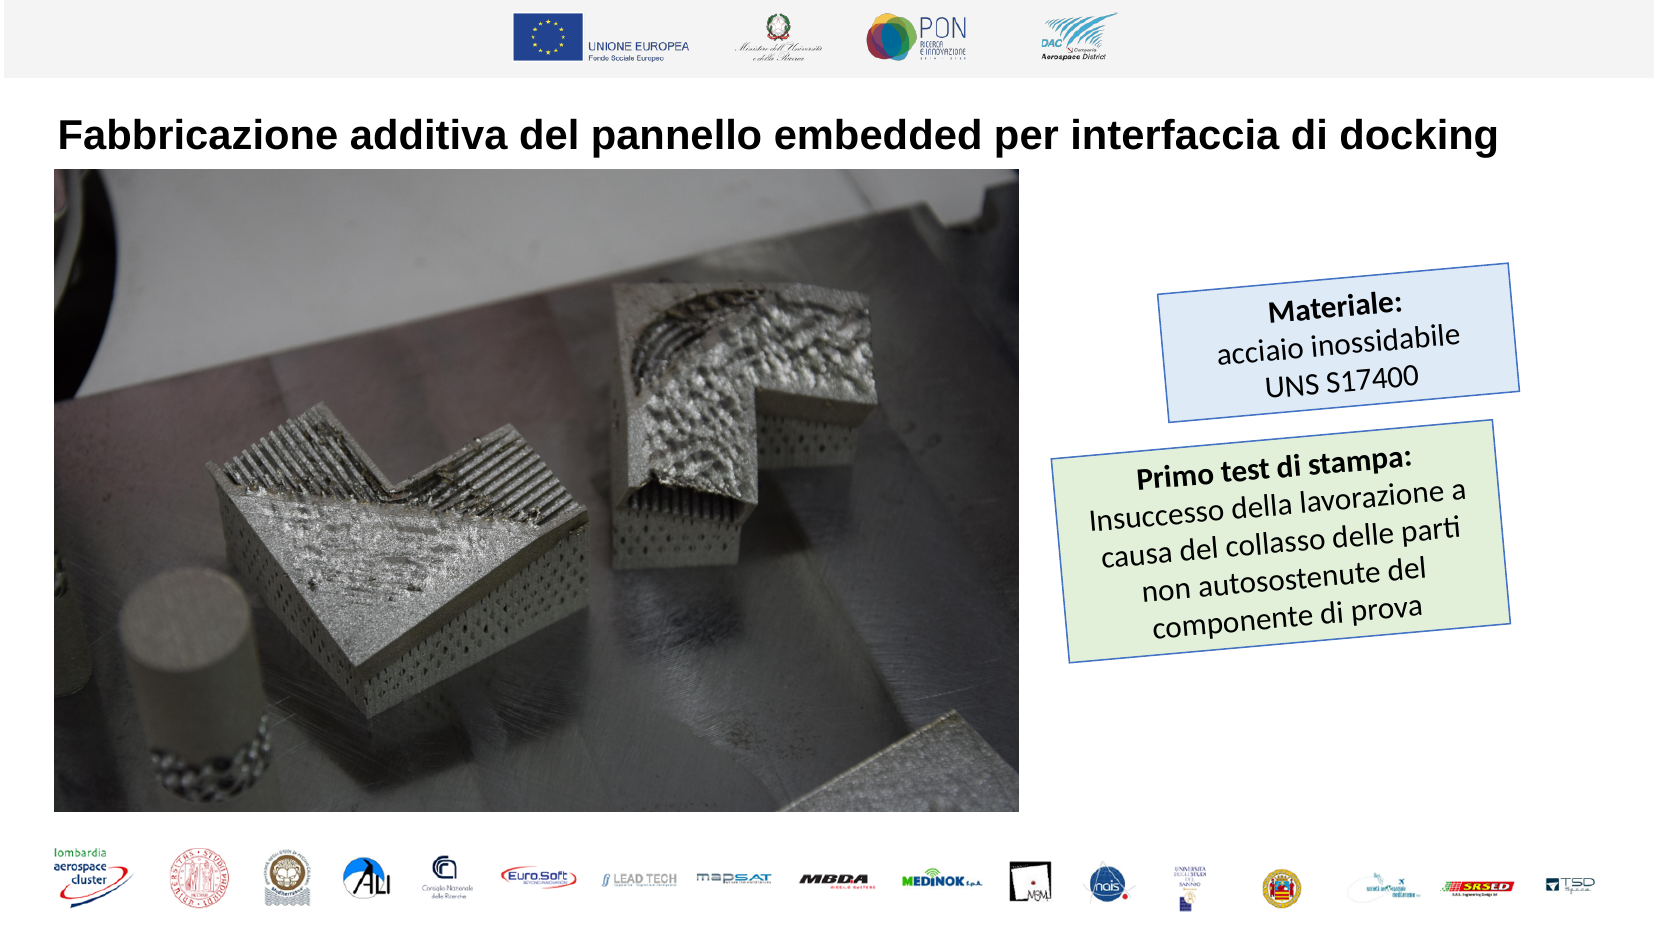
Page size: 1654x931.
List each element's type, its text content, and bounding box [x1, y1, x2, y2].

picture [4, 0, 1654, 78]
text_box Materiale: acciaio inossidabile UNS S17400 [1157, 263, 1520, 423]
picture [54, 169, 1019, 812]
text_box Fabbricazione additiva del pannello embedded per interfaccia di docking [37, 100, 1520, 288]
text_box Primo test di stampa: Insuccesso della lavorazione a causa del collasso delle parti non autosostenute del componente di prova [1051, 419, 1511, 663]
picture [54, 848, 1595, 931]
